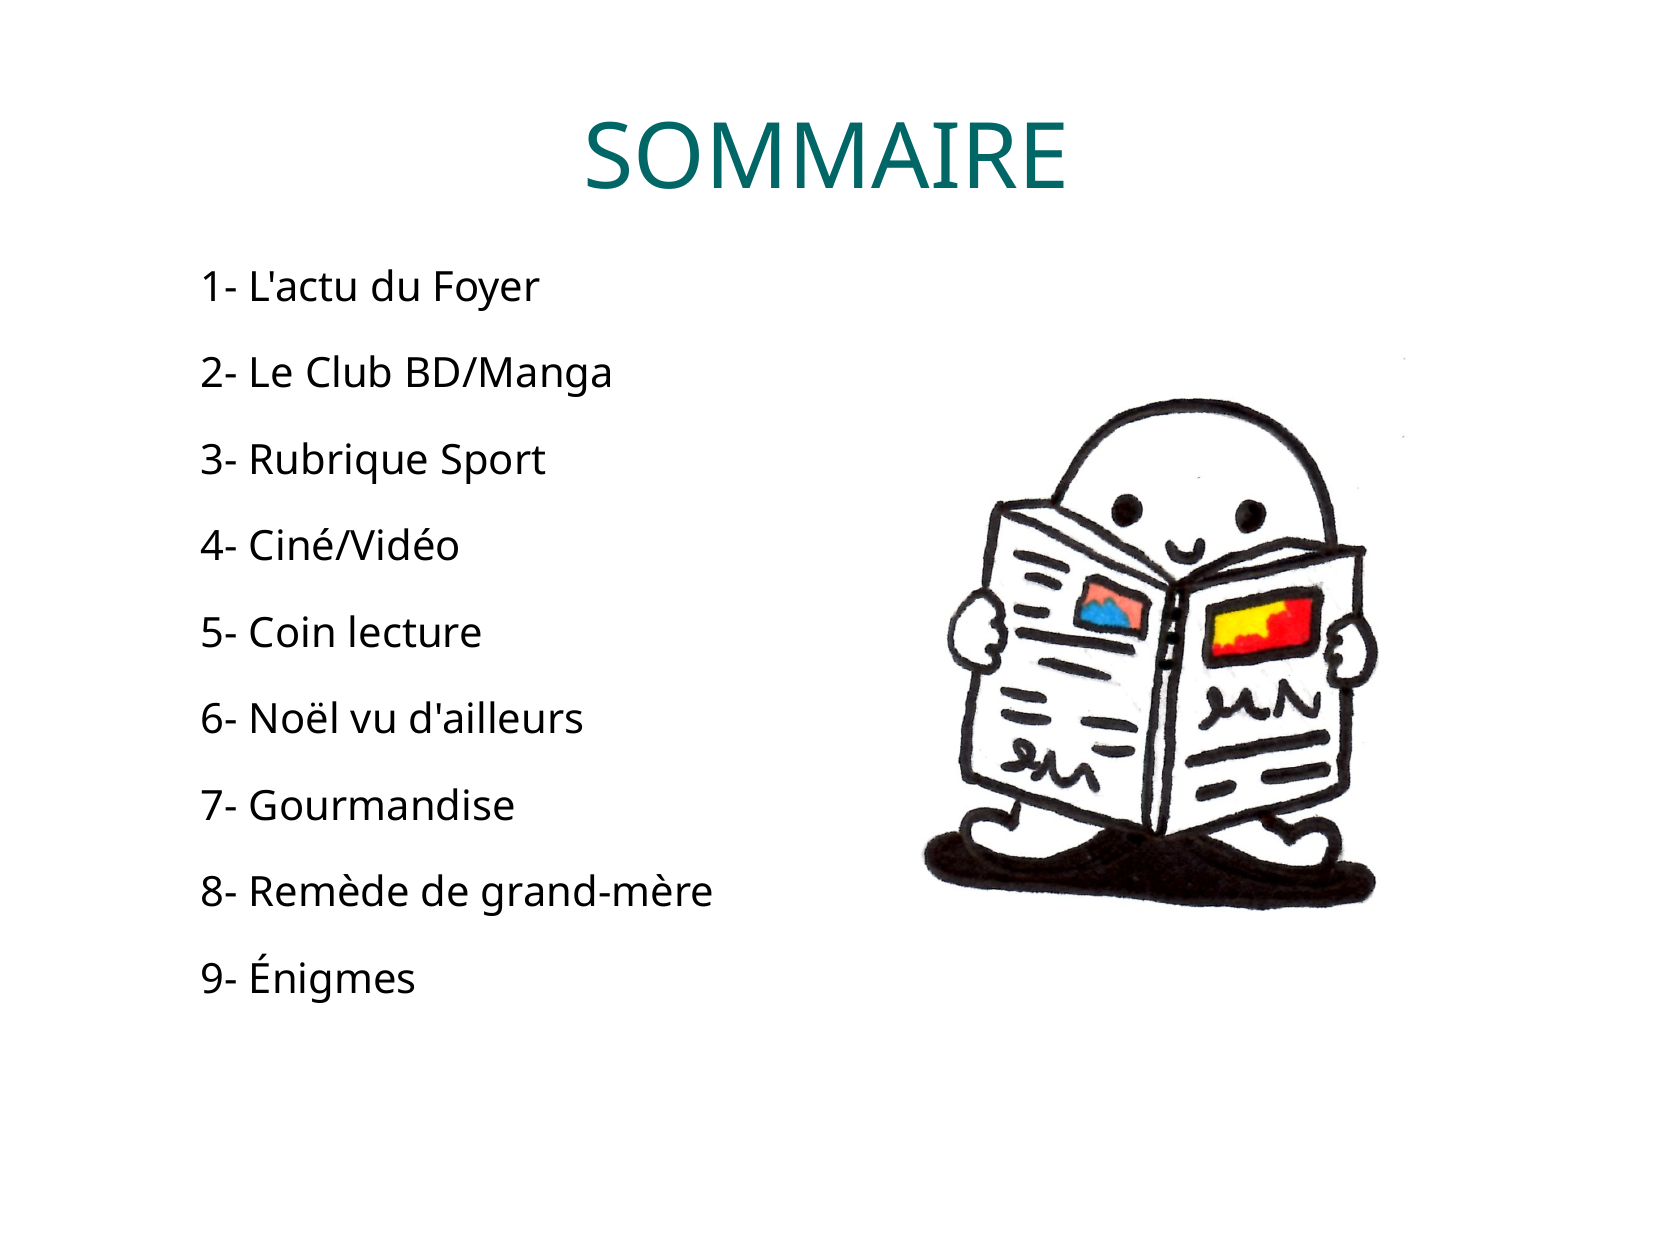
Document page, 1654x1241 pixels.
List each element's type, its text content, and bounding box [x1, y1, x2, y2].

list 1- L'actu du Foyer 2- Le Club BD/Manga 3- Rubrique Sport 4- Ciné/Vidéo 5- Coin lecture 6- Noël vu d'ailleurs 7- Gourmandise 8- Remède de grand-mère 9- Énigmes [129, 256, 1170, 1158]
picture [874, 354, 1426, 935]
title SOMMAIRE [82, 49, 1571, 257]
